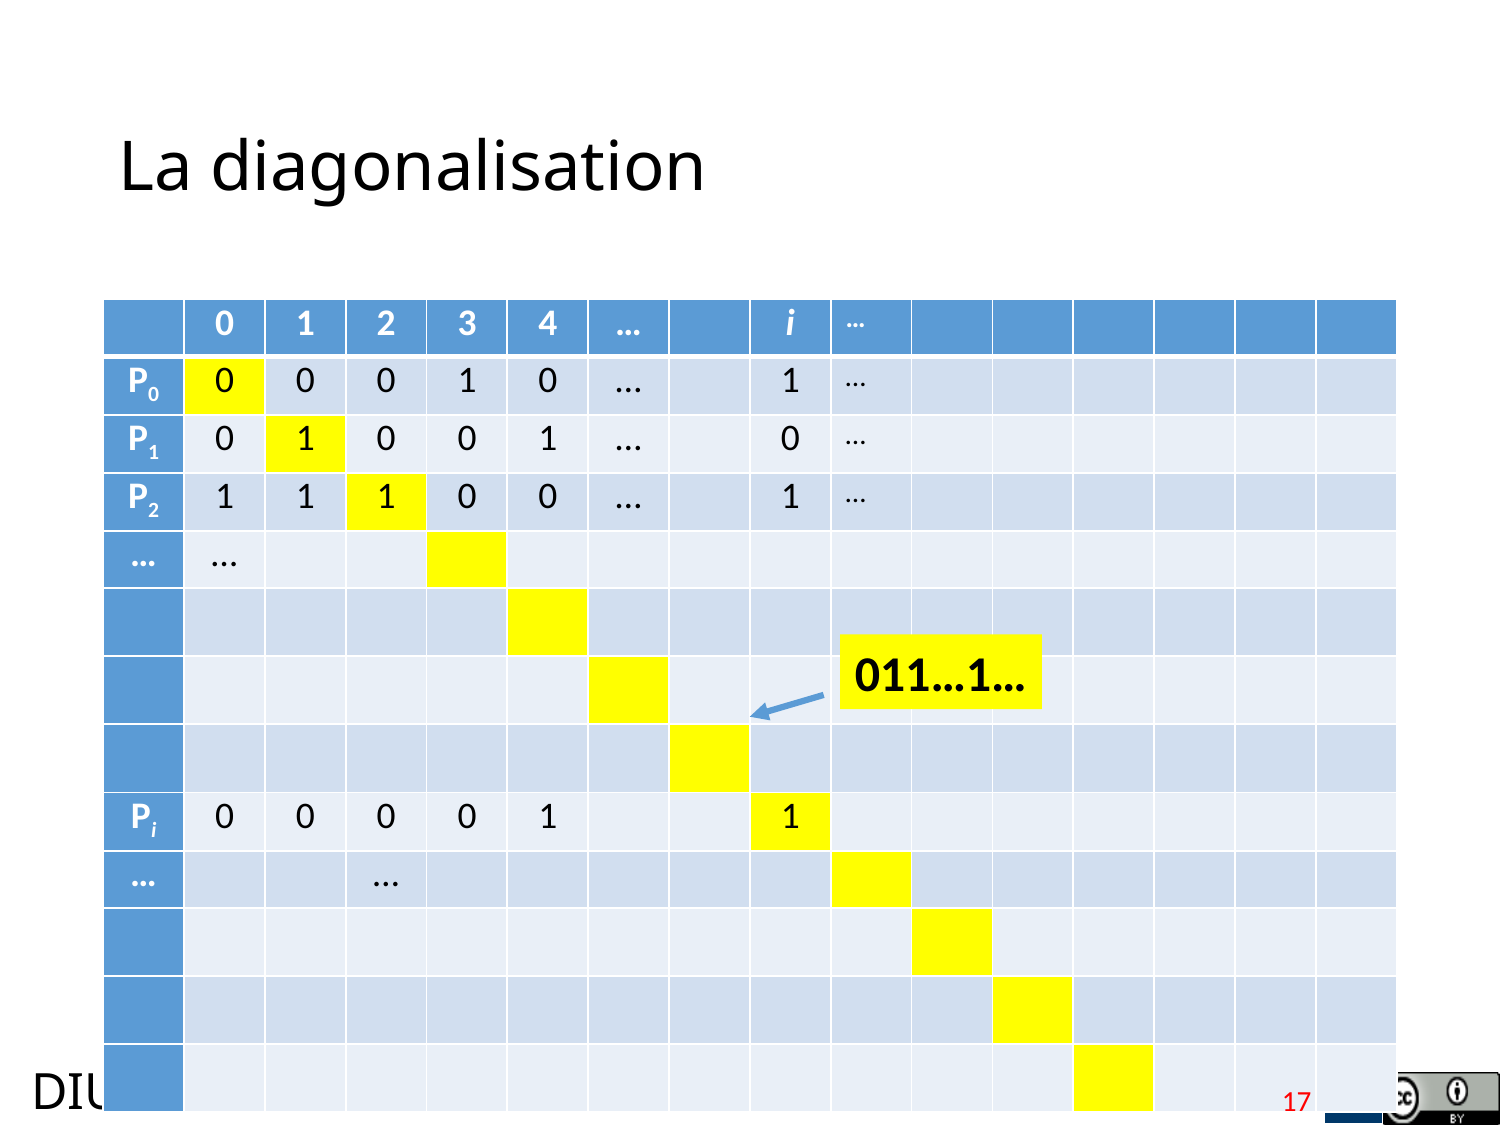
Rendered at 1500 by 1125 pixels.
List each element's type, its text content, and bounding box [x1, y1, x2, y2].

table_cell 1 [508, 793, 587, 850]
table_header [912, 300, 992, 354]
table_cell [912, 725, 992, 792]
table_cell Pi [104, 793, 183, 850]
table_cell 0 [266, 359, 345, 414]
table_cell [912, 416, 992, 472]
table_cell [1236, 725, 1315, 792]
table_header [1236, 300, 1315, 354]
table_cell 0 [427, 474, 506, 530]
table_cell [670, 589, 749, 655]
table_header [1317, 300, 1396, 354]
table_cell [589, 909, 668, 975]
table_cell P1 [104, 416, 183, 472]
table_cell [589, 532, 668, 587]
table_cell [1074, 725, 1153, 792]
table_cell [266, 725, 345, 792]
table_cell 1 [266, 474, 345, 530]
table_cell [104, 589, 183, 655]
table_cell [1236, 657, 1315, 723]
table_cell [185, 1045, 264, 1111]
table_cell [266, 977, 345, 1043]
table_header … [589, 300, 668, 354]
table_cell … [104, 852, 183, 907]
table_cell 0 [185, 359, 264, 414]
table_cell [508, 589, 587, 655]
table_cell [1236, 589, 1315, 655]
table_cell [185, 657, 264, 723]
table_cell [912, 710, 992, 723]
table_cell [912, 1045, 992, 1111]
table_header [104, 300, 183, 354]
table_cell [670, 852, 749, 907]
table_cell [508, 532, 587, 587]
table_cell [104, 657, 183, 723]
table_cell [427, 852, 506, 907]
table_cell [185, 852, 264, 907]
slide_number <numéro> [1240, 1070, 1327, 1125]
table_cell [670, 1045, 749, 1111]
table_cell 1 [185, 474, 264, 530]
table_cell [185, 589, 264, 655]
table_cell [347, 532, 426, 587]
table_cell [1074, 852, 1153, 907]
table_cell [751, 589, 830, 655]
table_header 3 [427, 300, 506, 354]
table_header 4 [508, 300, 587, 354]
table_cell [266, 909, 345, 975]
table_cell [832, 532, 911, 587]
table_cell [266, 1045, 345, 1111]
table_cell [589, 589, 668, 655]
table_cell 0 [427, 416, 506, 472]
table_cell [508, 725, 587, 792]
table_cell [1155, 657, 1234, 723]
table_cell [912, 359, 992, 414]
table_cell [993, 416, 1072, 472]
table_cell … [347, 852, 426, 907]
table_header 2 [347, 300, 426, 354]
table_cell [347, 589, 426, 655]
table_cell … [832, 416, 911, 472]
table_cell 1 [266, 416, 345, 472]
table_header [1155, 300, 1234, 354]
table_cell [1317, 474, 1396, 530]
table_cell 1 [751, 793, 830, 850]
table_cell [427, 909, 506, 975]
table_cell [832, 977, 911, 1043]
table_header [1074, 300, 1153, 354]
table_cell [912, 793, 992, 850]
text_box 011…1… [840, 634, 1042, 710]
table_cell [1236, 793, 1315, 850]
table_cell [266, 532, 345, 587]
table_cell [912, 852, 992, 907]
table_cell [1317, 725, 1396, 792]
table_header [670, 300, 749, 354]
table_cell [832, 793, 911, 850]
table_cell P2 [104, 474, 183, 530]
table_cell [1155, 977, 1234, 1043]
table_cell [670, 359, 749, 414]
table_cell [1155, 474, 1234, 530]
table_cell [427, 657, 506, 723]
table_cell [185, 909, 264, 975]
table_cell [993, 1045, 1072, 1111]
table_cell … [832, 359, 911, 414]
table_cell [427, 977, 506, 1043]
table_cell [751, 852, 830, 907]
table_cell 0 [347, 359, 426, 414]
table_cell 0 [508, 474, 587, 530]
table_cell [993, 359, 1072, 414]
table_cell [347, 909, 426, 975]
table_cell [993, 977, 1072, 1043]
table_cell [993, 589, 1072, 655]
table_cell [670, 657, 749, 723]
picture [1327, 1113, 1382, 1123]
table_cell [266, 657, 345, 723]
table_cell [751, 725, 830, 792]
table_cell [104, 909, 183, 975]
table_cell [1155, 1045, 1234, 1111]
table_cell [427, 1045, 506, 1111]
table_cell [1074, 977, 1153, 1043]
table_cell [670, 909, 749, 975]
table_cell [670, 725, 749, 792]
table_cell 1 [751, 359, 830, 414]
table_cell 0 [347, 416, 426, 472]
table_cell [1074, 474, 1153, 530]
table_cell [1236, 1045, 1315, 1111]
table_cell … [832, 474, 911, 530]
table_cell … [185, 532, 264, 587]
table_cell … [589, 359, 668, 414]
table_cell [993, 474, 1072, 530]
table_cell [751, 532, 830, 587]
table_cell [1155, 532, 1234, 587]
table_cell [104, 977, 183, 1043]
table_cell [751, 657, 830, 723]
table_cell [266, 852, 345, 907]
table_cell [1155, 416, 1234, 472]
table_cell 0 [427, 793, 506, 850]
table_cell [427, 589, 506, 655]
table_cell [508, 909, 587, 975]
table_cell [1074, 793, 1153, 850]
table_cell [832, 589, 911, 655]
table_cell [993, 532, 1072, 587]
table_cell [1074, 1045, 1153, 1111]
table_cell [589, 852, 668, 907]
table_cell [1236, 909, 1315, 975]
table_header 0 [185, 300, 264, 354]
table_cell [427, 532, 506, 587]
table_cell [589, 793, 668, 850]
table_cell [1074, 359, 1153, 414]
table_cell [266, 589, 345, 655]
table_cell 1 [508, 416, 587, 472]
table_cell 0 [185, 793, 264, 850]
table_cell [1236, 416, 1315, 472]
table_cell [508, 977, 587, 1043]
table_cell [185, 725, 264, 792]
table_cell 0 [751, 416, 830, 472]
table_cell [832, 852, 911, 907]
table_cell [1074, 532, 1153, 587]
table_cell 1 [427, 359, 506, 414]
table_cell [1236, 359, 1315, 414]
table_cell [912, 977, 992, 1043]
picture [1383, 1072, 1500, 1125]
table_cell [1155, 589, 1234, 655]
table_cell [993, 909, 1072, 975]
table_cell [589, 725, 668, 792]
table_cell [589, 1045, 668, 1111]
table_cell [670, 793, 749, 850]
table_cell [104, 1045, 183, 1111]
table_cell [589, 977, 668, 1043]
table_cell [1155, 359, 1234, 414]
table_cell [1074, 416, 1153, 472]
table_cell [670, 977, 749, 1043]
table_cell [1317, 1045, 1396, 1111]
table_cell [1236, 977, 1315, 1043]
table_cell 1 [751, 474, 830, 530]
table_cell [832, 657, 911, 723]
table_cell [670, 416, 749, 472]
table_cell [1317, 589, 1396, 655]
table_cell [832, 909, 911, 975]
title La diagonalisation [103, 59, 1397, 278]
table_header [993, 300, 1072, 354]
table_cell [508, 657, 587, 723]
table_header 1 [266, 300, 345, 354]
table_cell 1 [347, 474, 426, 530]
table_cell [1317, 359, 1396, 414]
table_cell [751, 977, 830, 1043]
table_cell [912, 532, 992, 587]
table_header … [832, 300, 911, 354]
table_cell [185, 977, 264, 1043]
table_cell P0 [104, 359, 183, 414]
table_cell [347, 725, 426, 792]
table_cell [670, 532, 749, 587]
table_cell [993, 793, 1072, 850]
table_cell [912, 589, 992, 634]
table_cell [1155, 909, 1234, 975]
table_cell [1317, 657, 1396, 723]
table_cell [589, 657, 668, 723]
table_cell [1236, 474, 1315, 530]
table_cell [1155, 725, 1234, 792]
table_cell … [589, 474, 668, 530]
table_cell [1236, 532, 1315, 587]
table_cell [993, 852, 1072, 907]
table_cell [670, 474, 749, 530]
table_cell [832, 1045, 911, 1111]
table_cell [993, 725, 1072, 792]
table_cell [347, 1045, 426, 1111]
table_cell [1155, 793, 1234, 850]
table_cell [832, 725, 911, 792]
table_header i [751, 300, 830, 354]
table_cell [1074, 909, 1153, 975]
table_cell 0 [508, 359, 587, 414]
table_cell 0 [347, 793, 426, 850]
table_cell [1236, 852, 1315, 907]
table_cell [1155, 852, 1234, 907]
table_cell [1317, 532, 1396, 587]
table_cell [508, 1045, 587, 1111]
table_cell [912, 474, 992, 530]
table_cell [1317, 852, 1396, 907]
table_cell [993, 657, 1072, 723]
table_cell [1074, 657, 1153, 723]
table_cell [1317, 909, 1396, 975]
table_cell [104, 725, 183, 792]
table_cell [1074, 589, 1153, 655]
table_cell [427, 725, 506, 792]
table_cell … [104, 532, 183, 587]
table_cell [1317, 793, 1396, 850]
table_cell [347, 977, 426, 1043]
table_cell [1317, 416, 1396, 472]
table_cell [912, 909, 992, 975]
table_cell [751, 1045, 830, 1111]
table_cell [347, 657, 426, 723]
table_cell 0 [266, 793, 345, 850]
table_cell … [589, 416, 668, 472]
table_cell 0 [185, 416, 264, 472]
table_cell [1317, 977, 1396, 1043]
table_cell [751, 909, 830, 975]
table_cell [508, 852, 587, 907]
